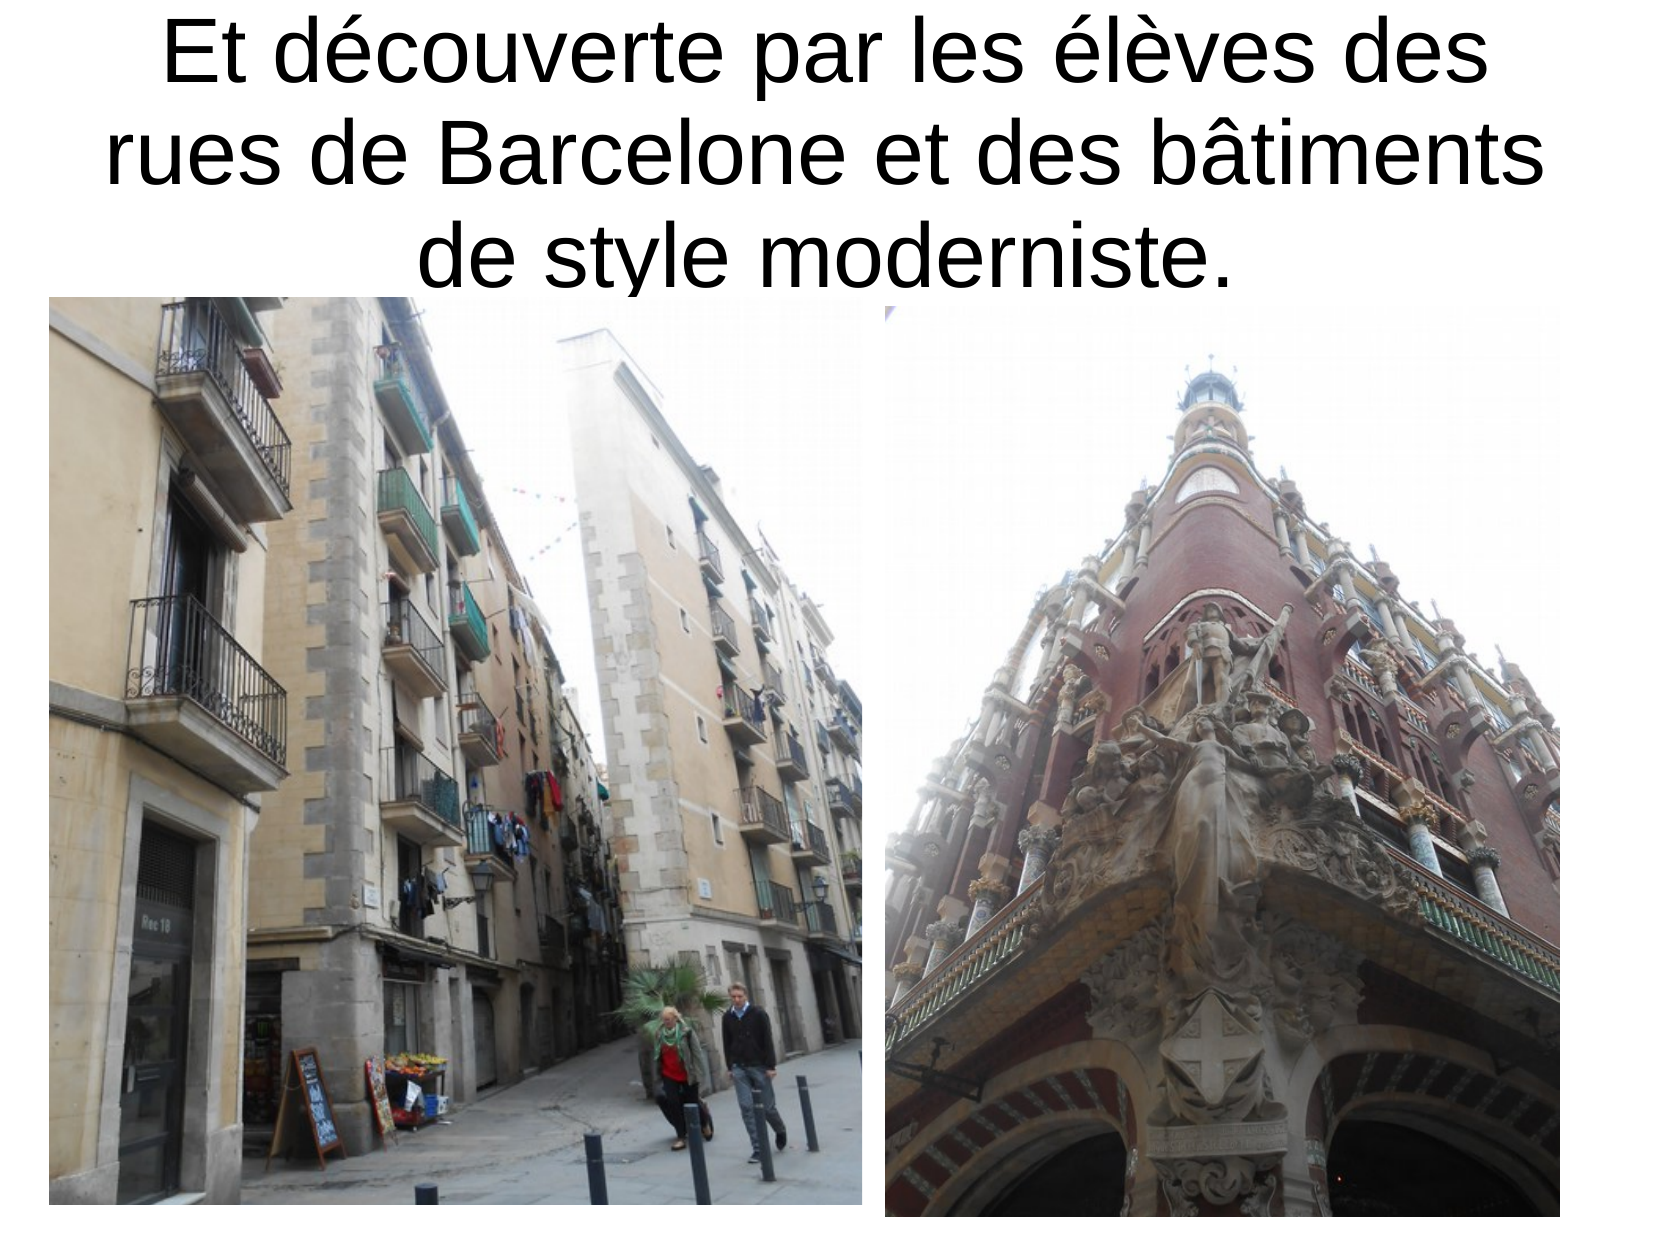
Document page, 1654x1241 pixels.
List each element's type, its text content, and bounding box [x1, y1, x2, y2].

picture [885, 306, 1560, 1217]
picture [49, 297, 863, 1205]
title Et découverte par les élèves des rues de Barcelone et des bâtiments de style moderniste. [82, 0, 1571, 307]
